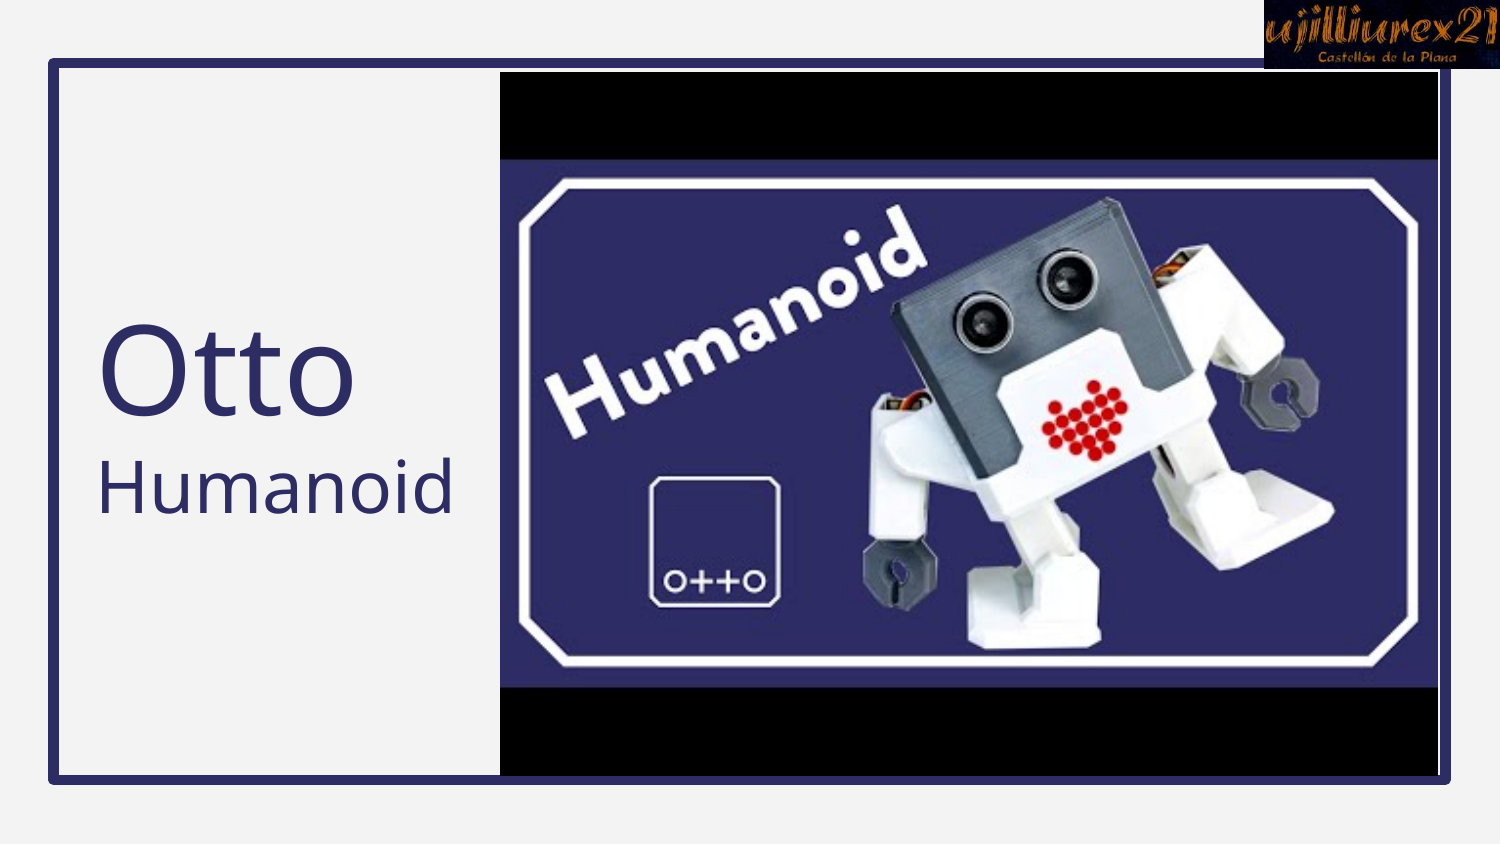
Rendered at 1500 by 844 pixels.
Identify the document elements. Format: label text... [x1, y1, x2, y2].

title Otto Humanoid [80, 73, 490, 745]
picture [500, 73, 1438, 776]
picture [1264, 0, 1500, 69]
